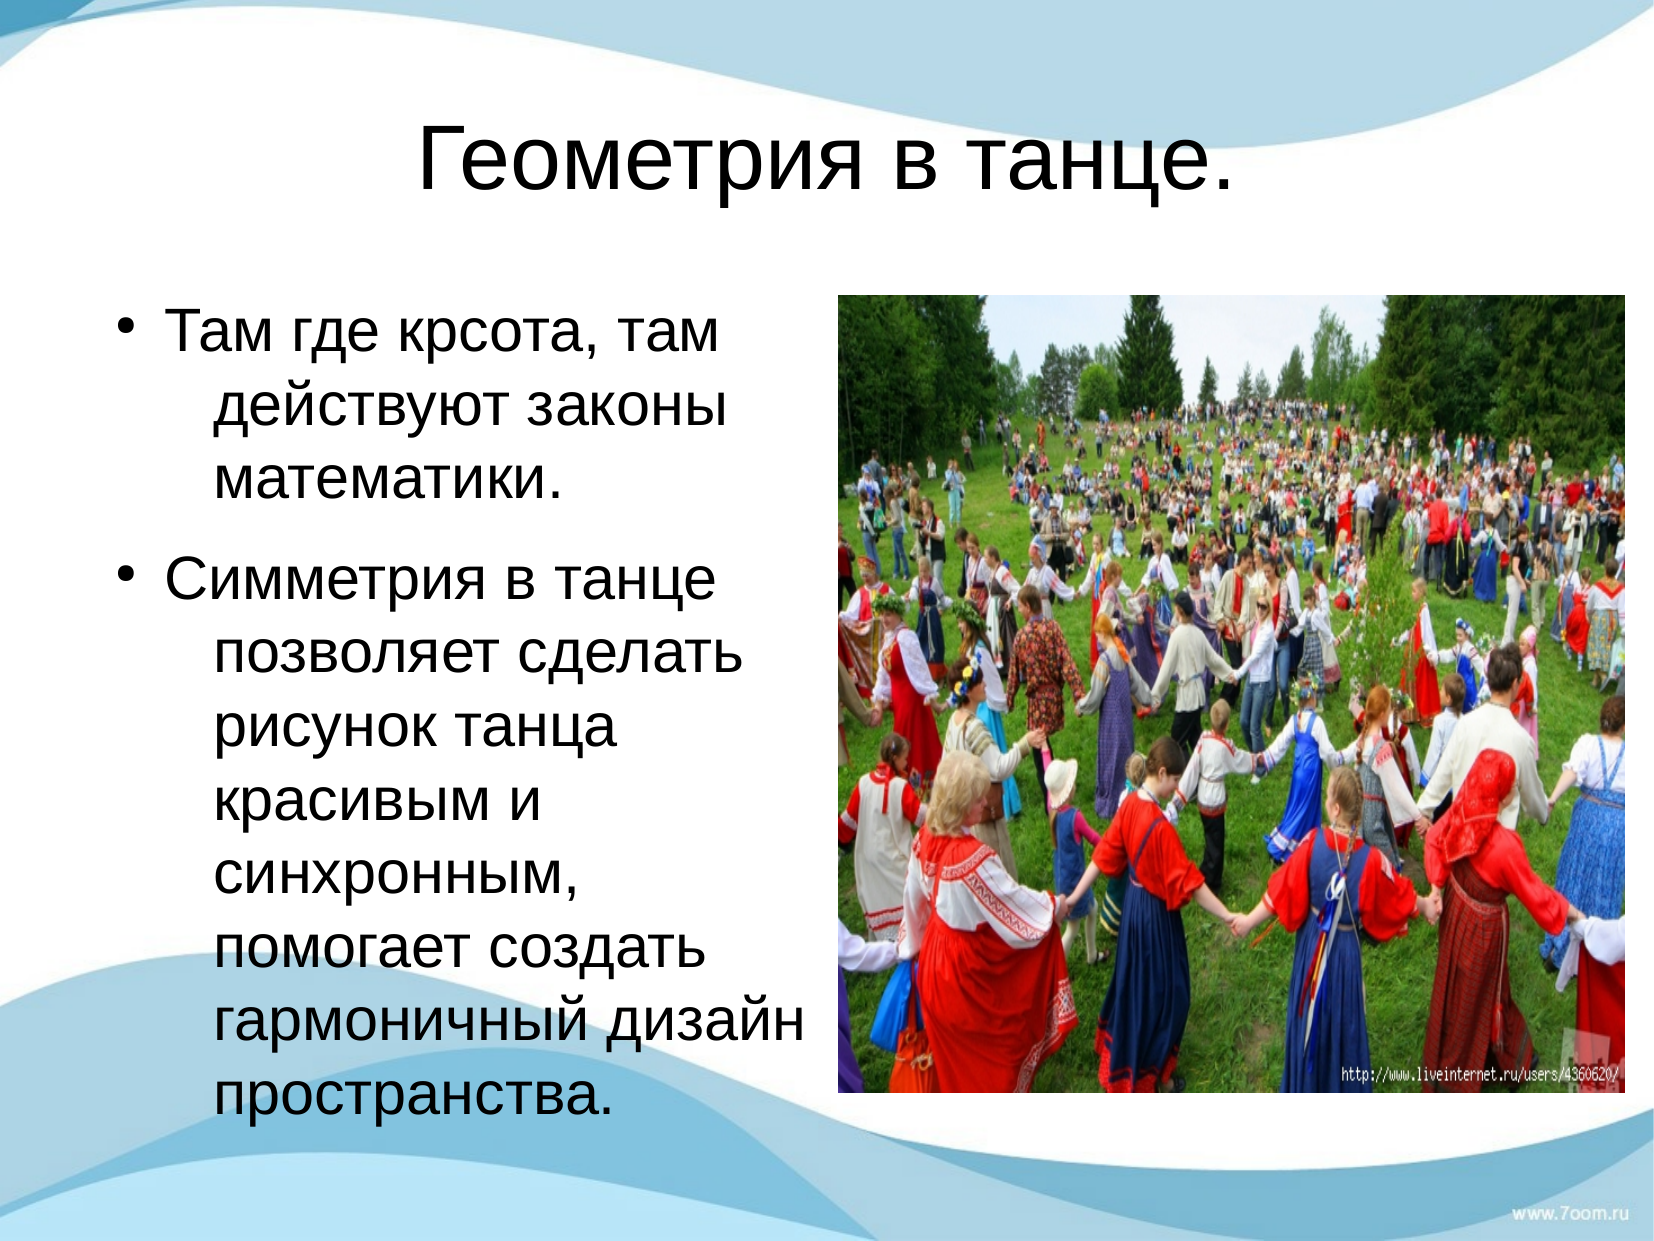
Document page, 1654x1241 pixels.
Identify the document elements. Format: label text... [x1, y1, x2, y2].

list Там где крсота, там действуют законы математики. Симметрия в танце позволяет сделать рисунок танца красивым и синхронным, помогает создать гармоничный дизайн пространства. [82, 290, 809, 1143]
title Геометрия в танце. [82, 49, 1571, 257]
picture [838, 295, 1625, 1093]
